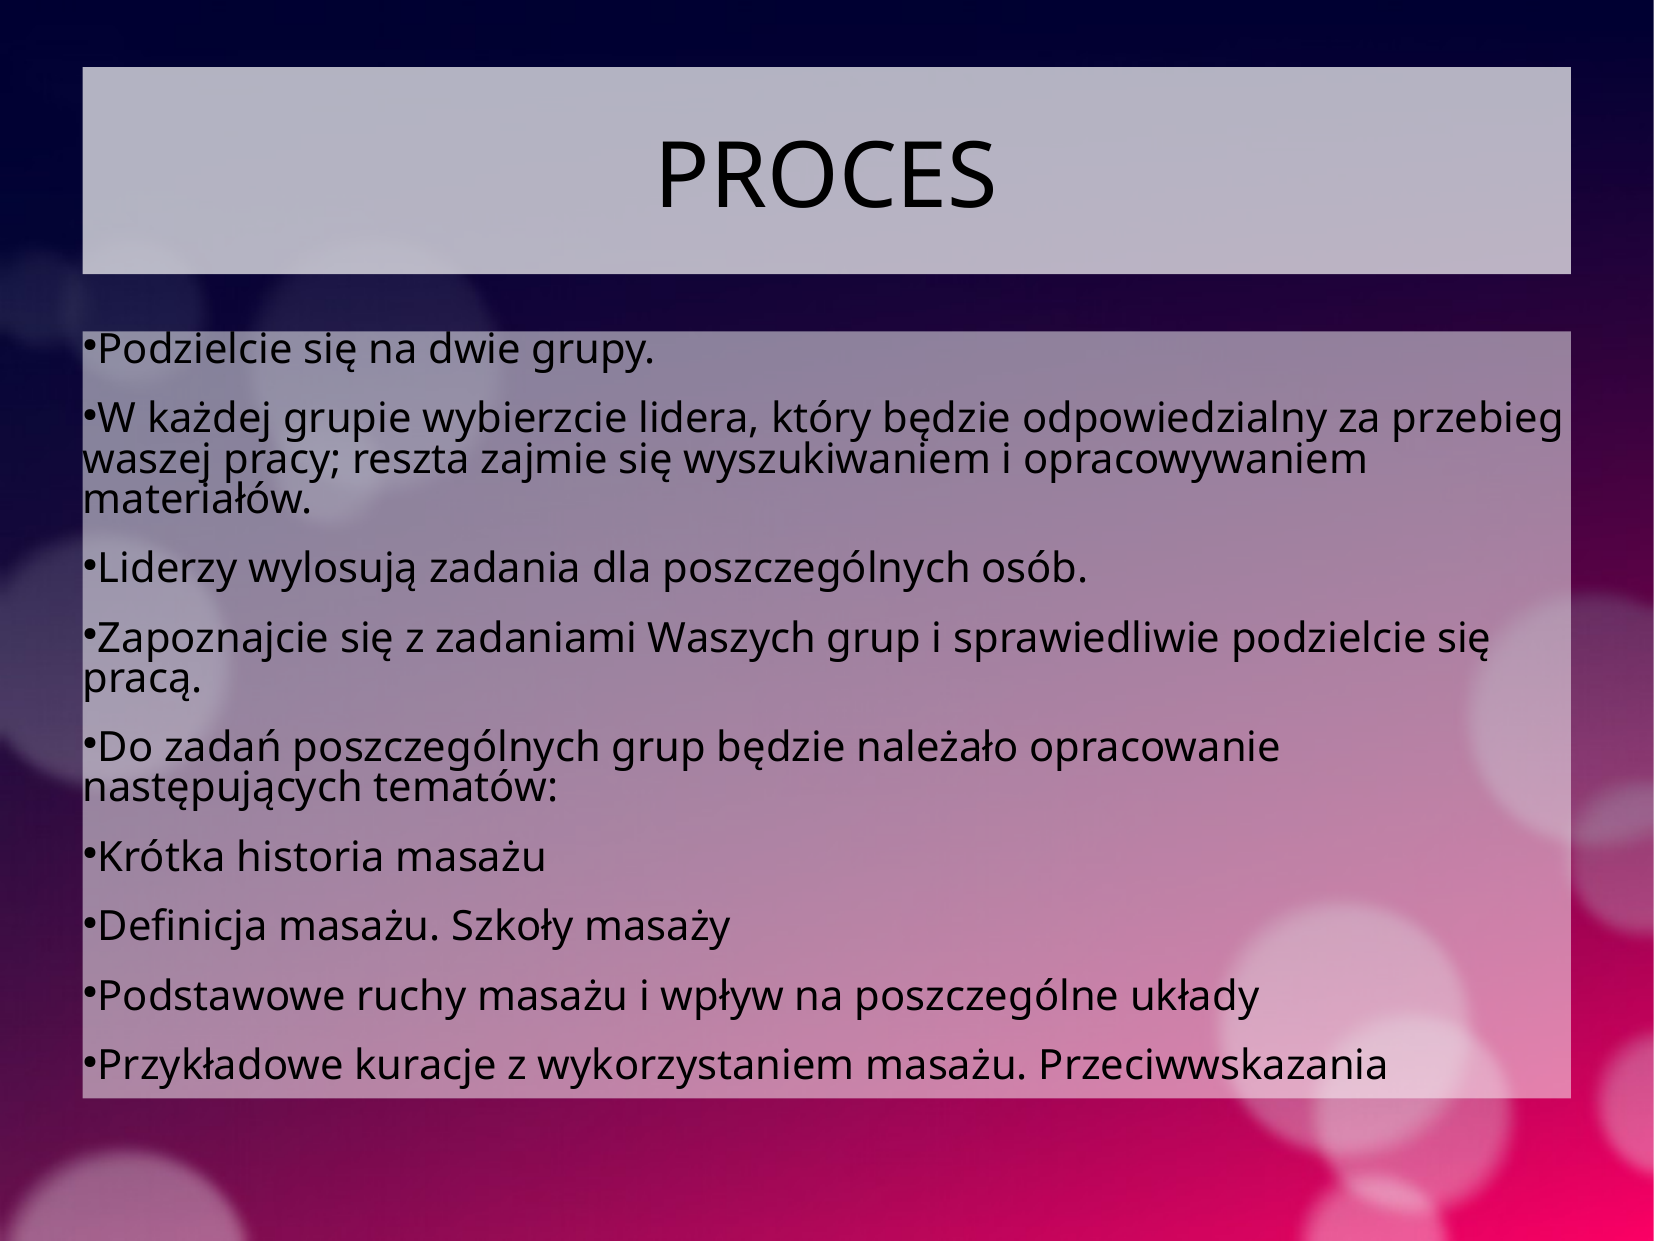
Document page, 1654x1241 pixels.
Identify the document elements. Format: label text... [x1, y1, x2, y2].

title PROCES [82, 67, 1571, 275]
list Podzielcie się na dwie grupy. W każdej grupie wybierzcie lidera, który będzie odpowiedzialny za przebieg waszej pracy; reszta zajmie się wyszukiwaniem i opracowywaniem materiałów. Liderzy wylosują zadania dla poszczególnych osób. Zapoznajcie się z zadaniami Waszych grup i sprawiedliwie podzielcie się pracą. Do zadań poszczególnych grup będzie należało opracowanie następujących tematów: Krótka historia masażu Definicja masażu. Szkoły masaży Podstawowe ruchy masażu i wpływ na poszczególne układy Przykładowe kuracje z wykorzystaniem masażu. Przeciwwskazania [82, 331, 1571, 1099]
